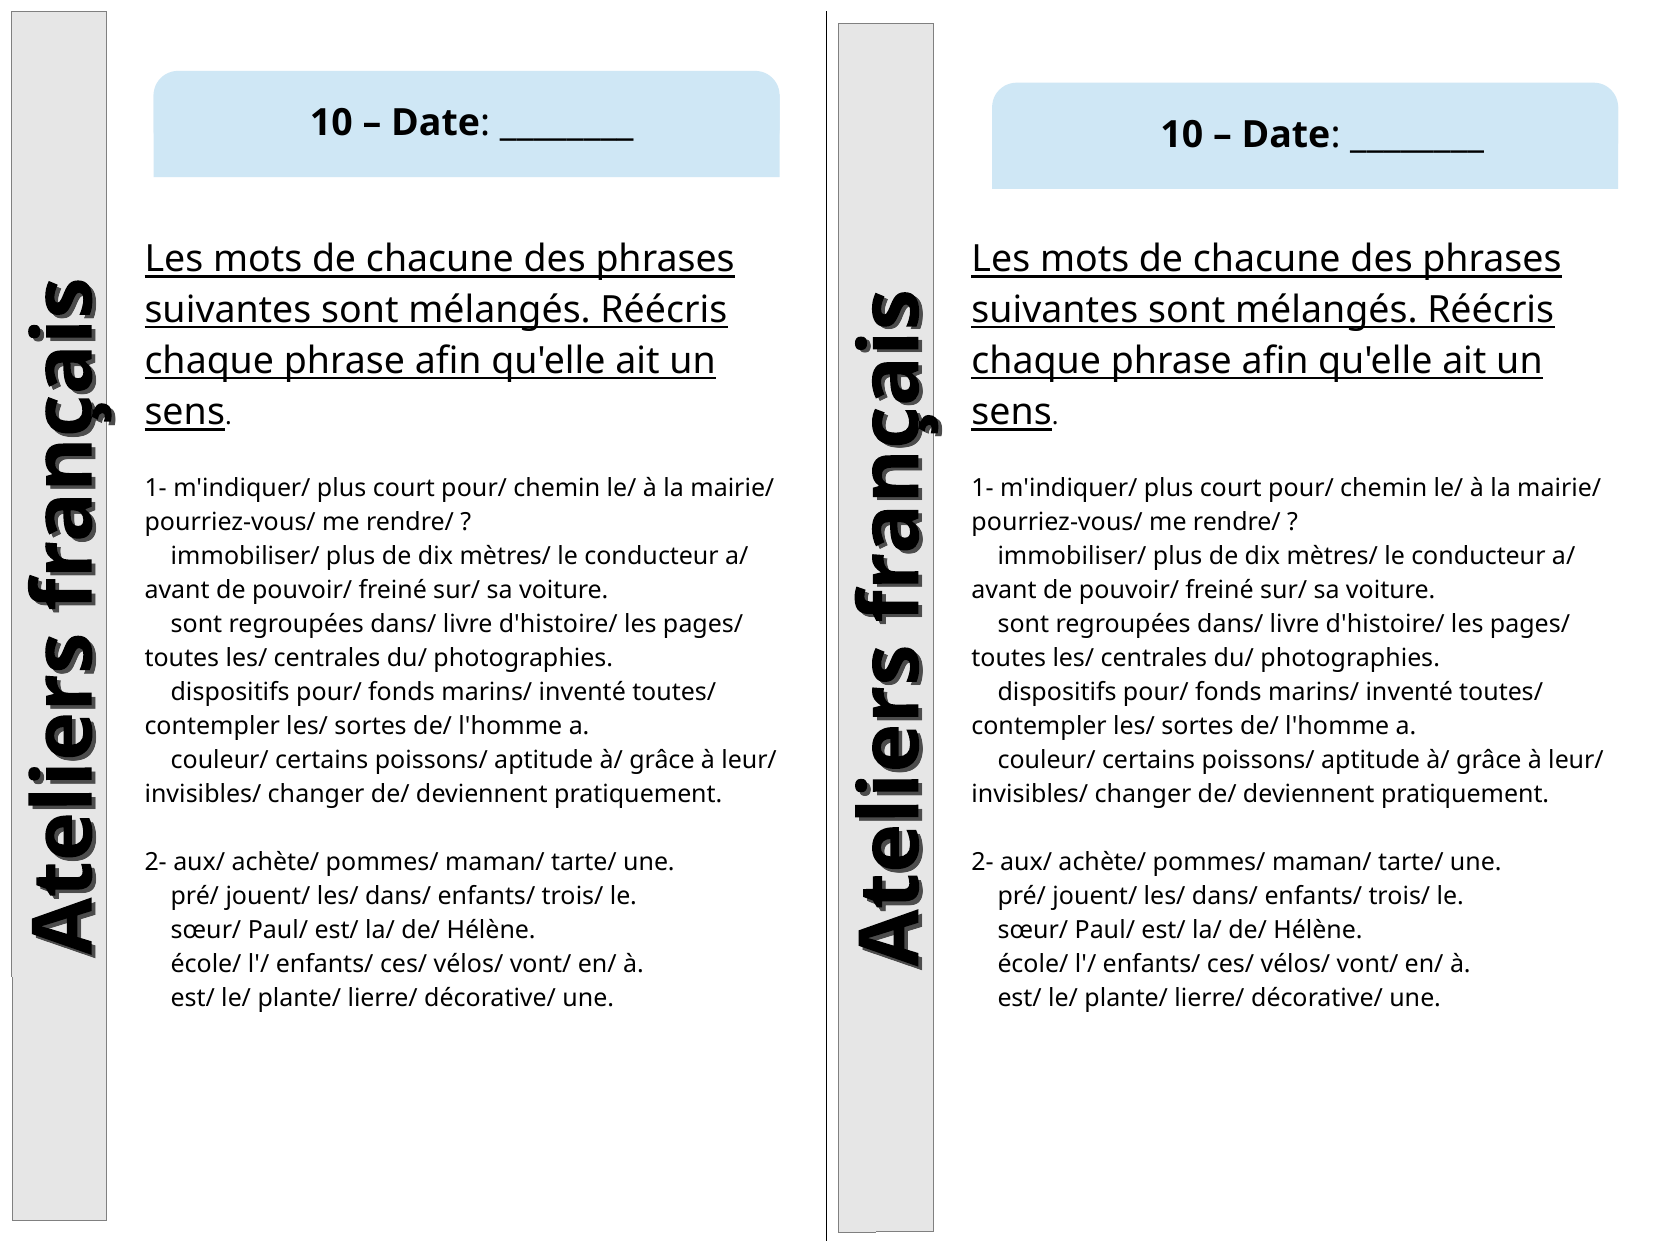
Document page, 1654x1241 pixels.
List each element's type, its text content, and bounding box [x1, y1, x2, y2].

text_box 10 – Date: ________ [295, 88, 686, 166]
text_box [992, 82, 1619, 189]
text_box Les mots de chacune des phrases suivantes sont mélangés. Réécris chaque phrase afin qu'elle ait un sens. 1- m'indiquer/ plus court pour/ chemin le/ à la mairie/ pourriez-vous/ me rendre/ ? immobiliser/ plus de dix mètres/ le conducteur a/ avant de pouvoir/ freiné sur/ sa voiture. sont regroupées dans/ livre d'histoire/ les pages/ toutes les/ centrales du/ photographies. dispositifs pour/ fonds marins/ inventé toutes/ contempler les/ sortes de/ l'homme a. couleur/ certains poissons/ aptitude à/ grâce à leur/ invisibles/ changer de/ deviennent pratiquement. 2- aux/ achète/ pommes/ maman/ tarte/ une. pré/ jouent/ les/ dans/ enfants/ trois/ le. sœur/ Paul/ est/ la/ de/ Hélène. école/ l'/ enfants/ ces/ vélos/ vont/ en/ à. est/ le/ plante/ lierre/ décorative/ une. [956, 224, 1630, 1014]
text_box Ateliers français [11, 11, 107, 1221]
text_box Ateliers français [838, 23, 934, 1233]
text_box [153, 70, 780, 178]
text_box 10 – Date: ________ [1145, 100, 1536, 178]
text_box Les mots de chacune des phrases suivantes sont mélangés. Réécris chaque phrase afin qu'elle ait un sens. 1- m'indiquer/ plus court pour/ chemin le/ à la mairie/ pourriez-vous/ me rendre/ ? immobiliser/ plus de dix mètres/ le conducteur a/ avant de pouvoir/ freiné sur/ sa voiture. sont regroupées dans/ livre d'histoire/ les pages/ toutes les/ centrales du/ photographies. dispositifs pour/ fonds marins/ inventé toutes/ contempler les/ sortes de/ l'homme a. couleur/ certains poissons/ aptitude à/ grâce à leur/ invisibles/ changer de/ deviennent pratiquement. 2- aux/ achète/ pommes/ maman/ tarte/ une. pré/ jouent/ les/ dans/ enfants/ trois/ le. sœur/ Paul/ est/ la/ de/ Hélène. école/ l'/ enfants/ ces/ vélos/ vont/ en/ à. est/ le/ plante/ lierre/ décorative/ une. [129, 224, 804, 1014]
